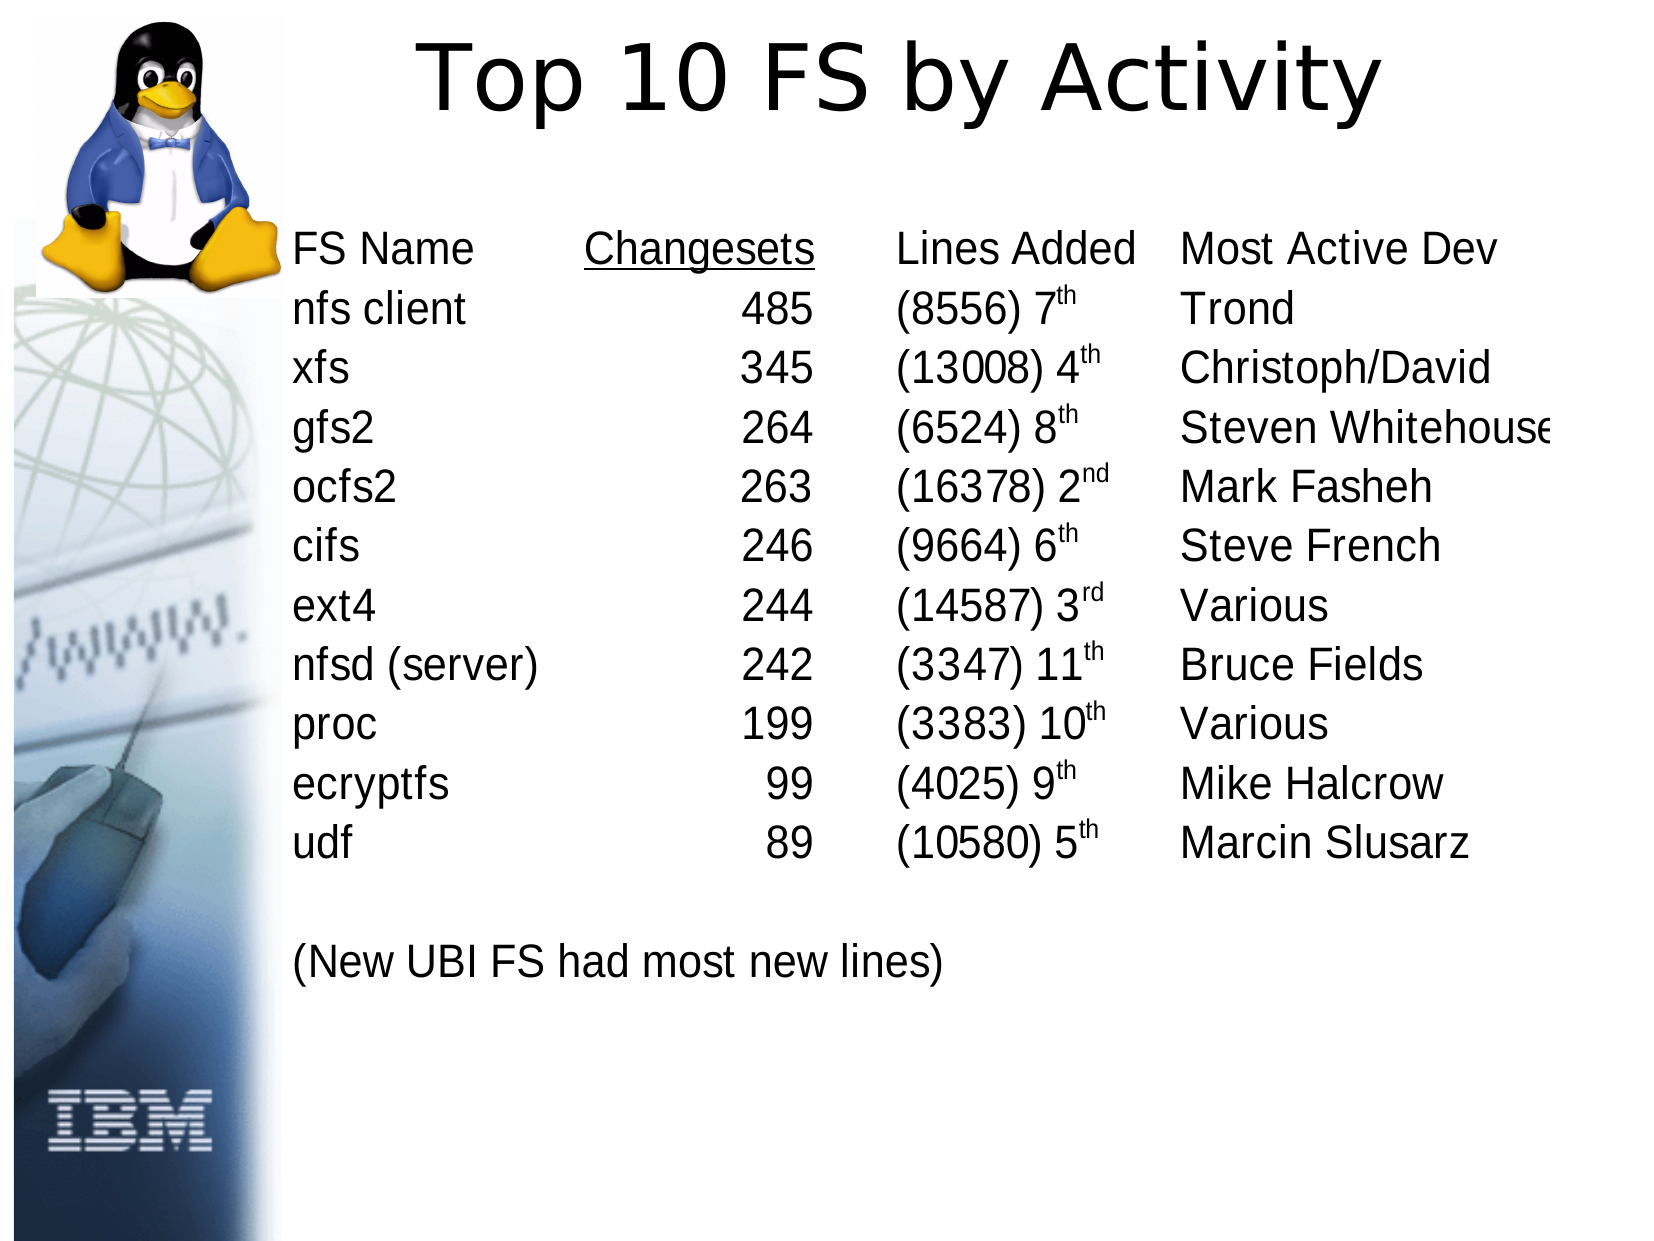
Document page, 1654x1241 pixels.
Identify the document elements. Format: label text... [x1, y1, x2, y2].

chart [289, 217, 1552, 1241]
title Top 10 FS by Activity [287, 12, 1515, 144]
